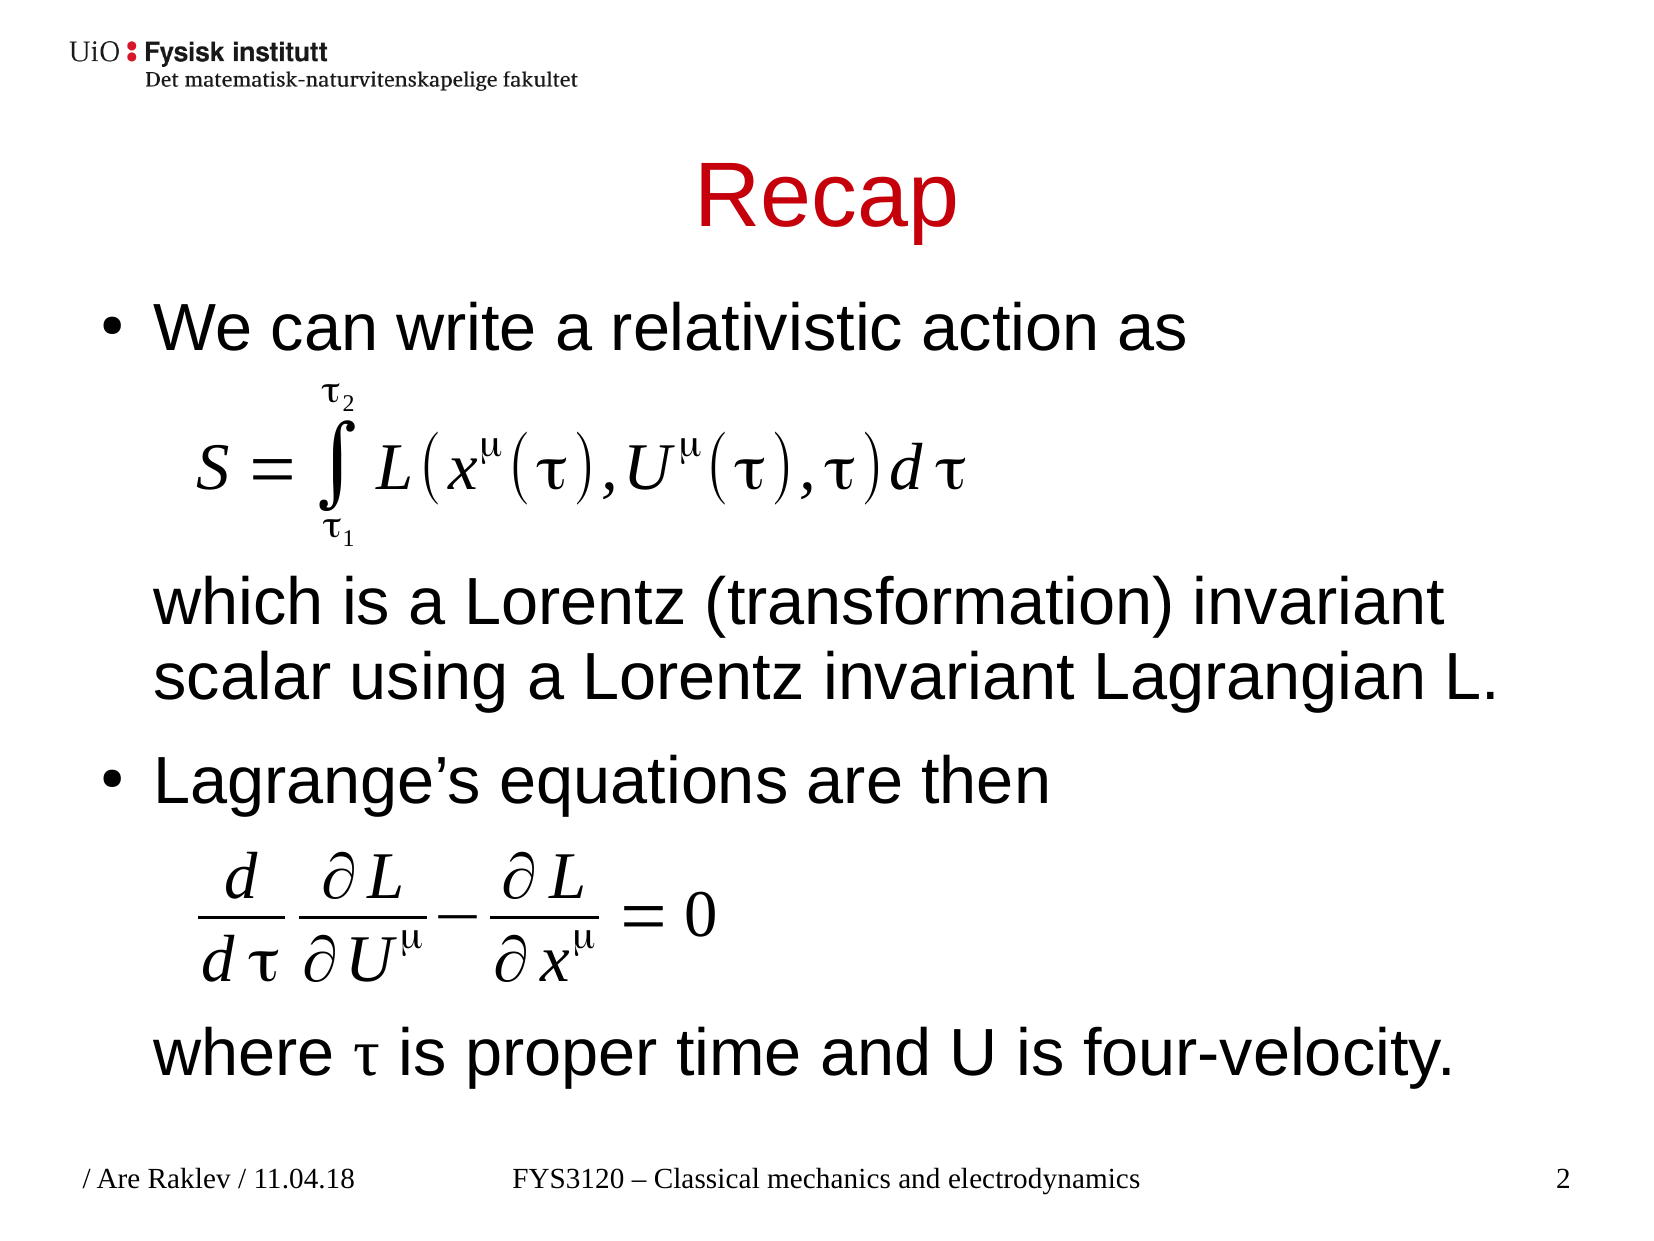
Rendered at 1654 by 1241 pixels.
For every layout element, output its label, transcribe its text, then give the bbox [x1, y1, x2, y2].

chart [188, 380, 976, 553]
picture [68, 37, 581, 93]
title Recap [82, 90, 1571, 290]
chart [188, 838, 726, 997]
list We can write a relativistic action as which is a Lorentz (transformation) invariant scalar using a Lorentz invariant Lagrangian L. Lagrange’s equations are then where τ is proper time and U is four-velocity. [82, 290, 1571, 1163]
